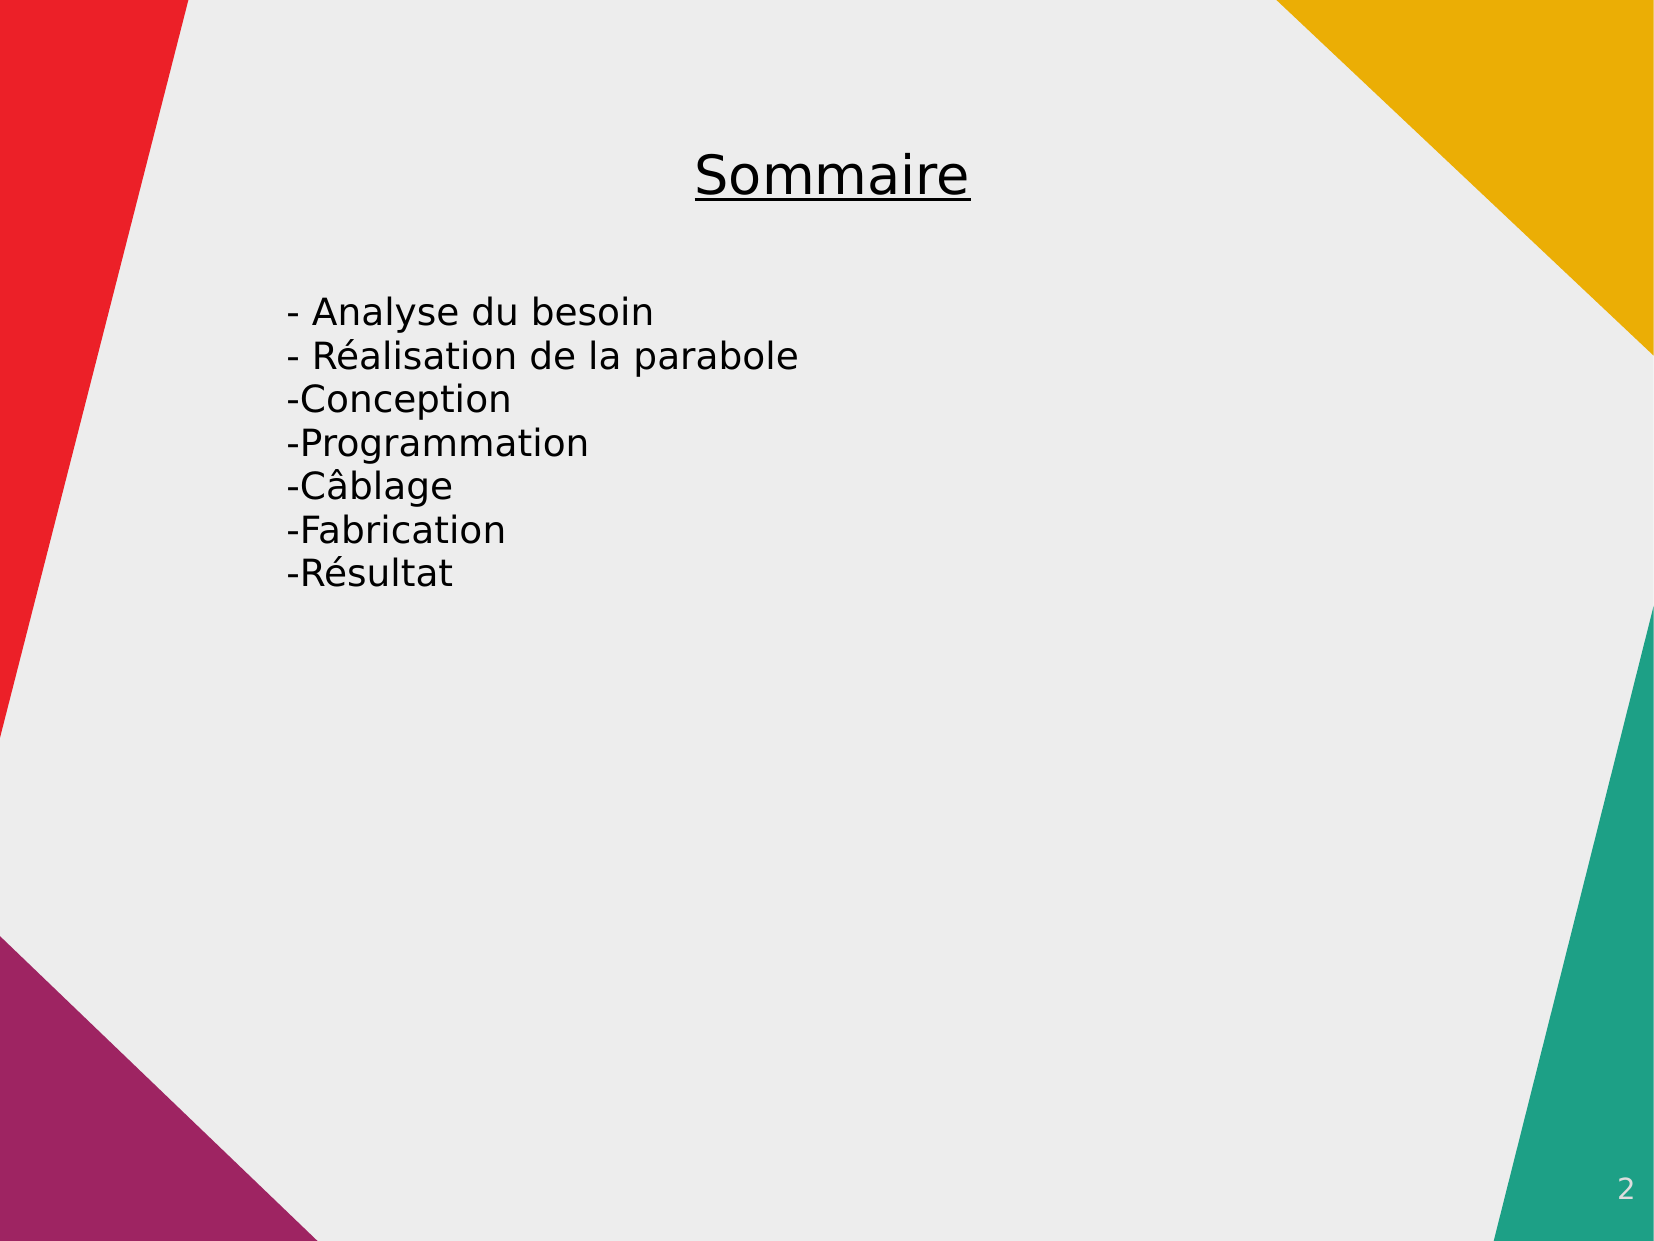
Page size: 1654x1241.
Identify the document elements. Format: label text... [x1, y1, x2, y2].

text_box - Analyse du besoin - Réalisation de la parabole -Conception -Programmation -Câblage -Fabrication -Résultat [271, 283, 1465, 647]
text_box Sommaire [236, 137, 1441, 216]
